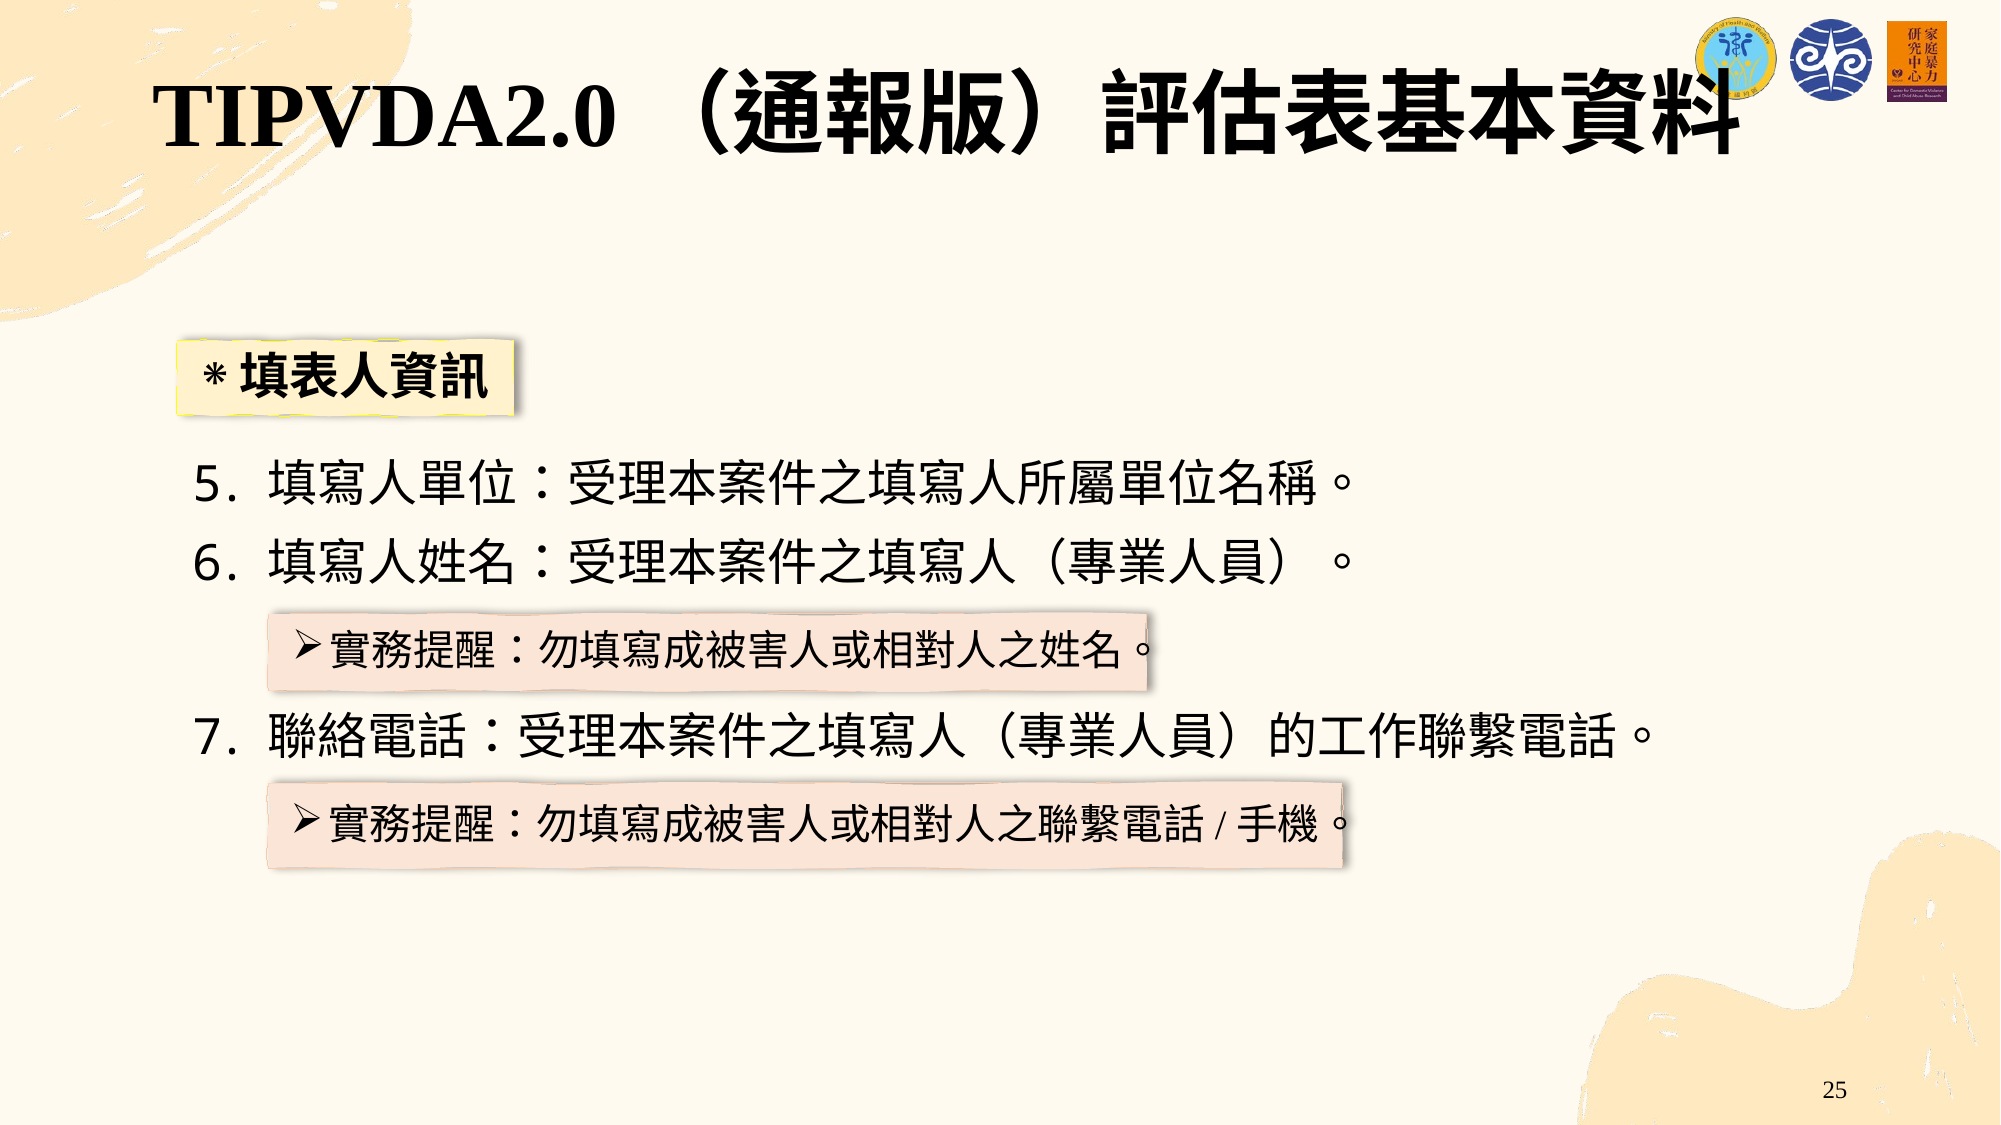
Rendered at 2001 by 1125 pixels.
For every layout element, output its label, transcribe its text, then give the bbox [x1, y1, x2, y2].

text_box 實務提醒：勿填寫成被害人或相對人之姓名。 [267, 612, 1147, 692]
text_box 聯絡電話：受理本案件之填寫人（專業人員）的工作聯繫電話。 [177, 698, 1878, 776]
slide_number <編號> [1412, 1058, 1863, 1119]
picture [1475, 809, 2001, 1125]
title TIPVDA2.0（通報版）評估表基本資料 [137, 59, 1863, 278]
list 填寫人單位：受理本案件之填寫人所屬單位名稱。 填寫人姓名：受理本案件之填寫人（專業人員）。 [177, 445, 1878, 606]
text_box 填表人資訊 [176, 338, 514, 417]
text_box 實務提醒：勿填寫成被害人或相對人之聯繫電話/手機。 [267, 781, 1343, 870]
picture [0, 0, 444, 347]
picture [1695, 17, 1947, 102]
